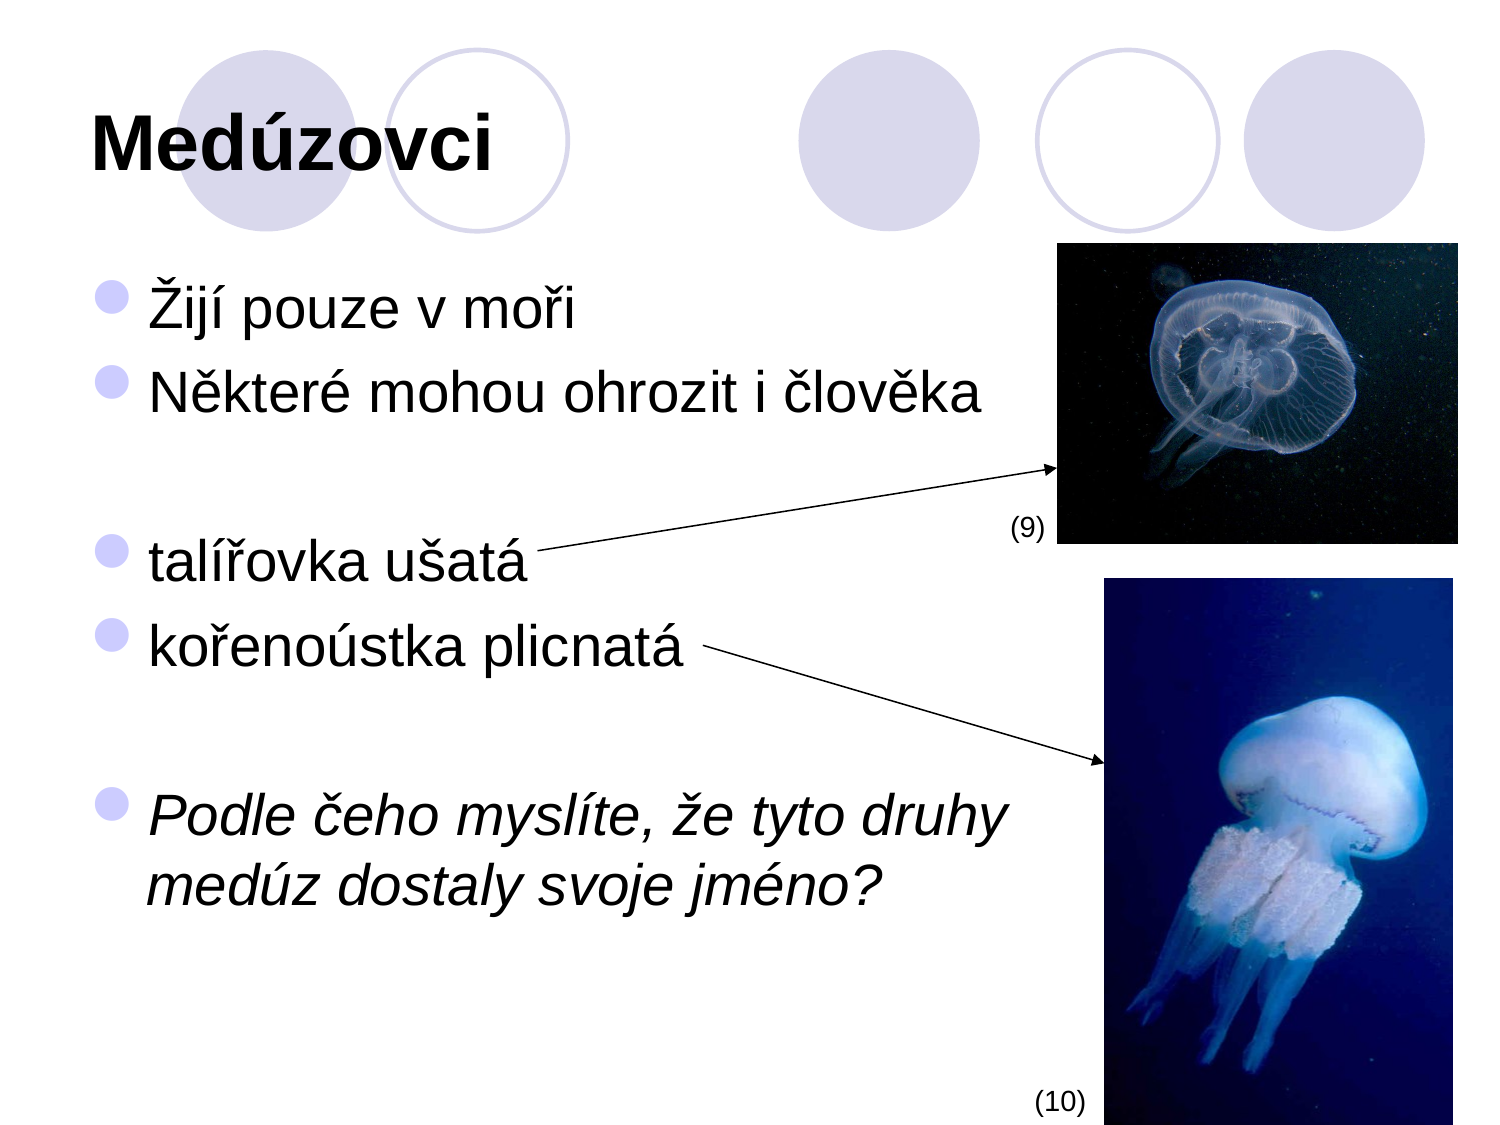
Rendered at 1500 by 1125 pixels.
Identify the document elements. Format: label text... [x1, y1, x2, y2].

list Žijí pouze v moři Některé mohou ohrozit i člověka talířovka ušatá kořenoústka plicnatá Podle čeho myslíte, že tyto druhy medúz dostaly svoje jméno? [74, 262, 1129, 1006]
text_box (9) [995, 500, 1079, 551]
picture [1057, 243, 1458, 544]
text_box (10) [1019, 1074, 1114, 1125]
title Medúzovci [75, 45, 1426, 233]
picture [1104, 578, 1453, 1125]
